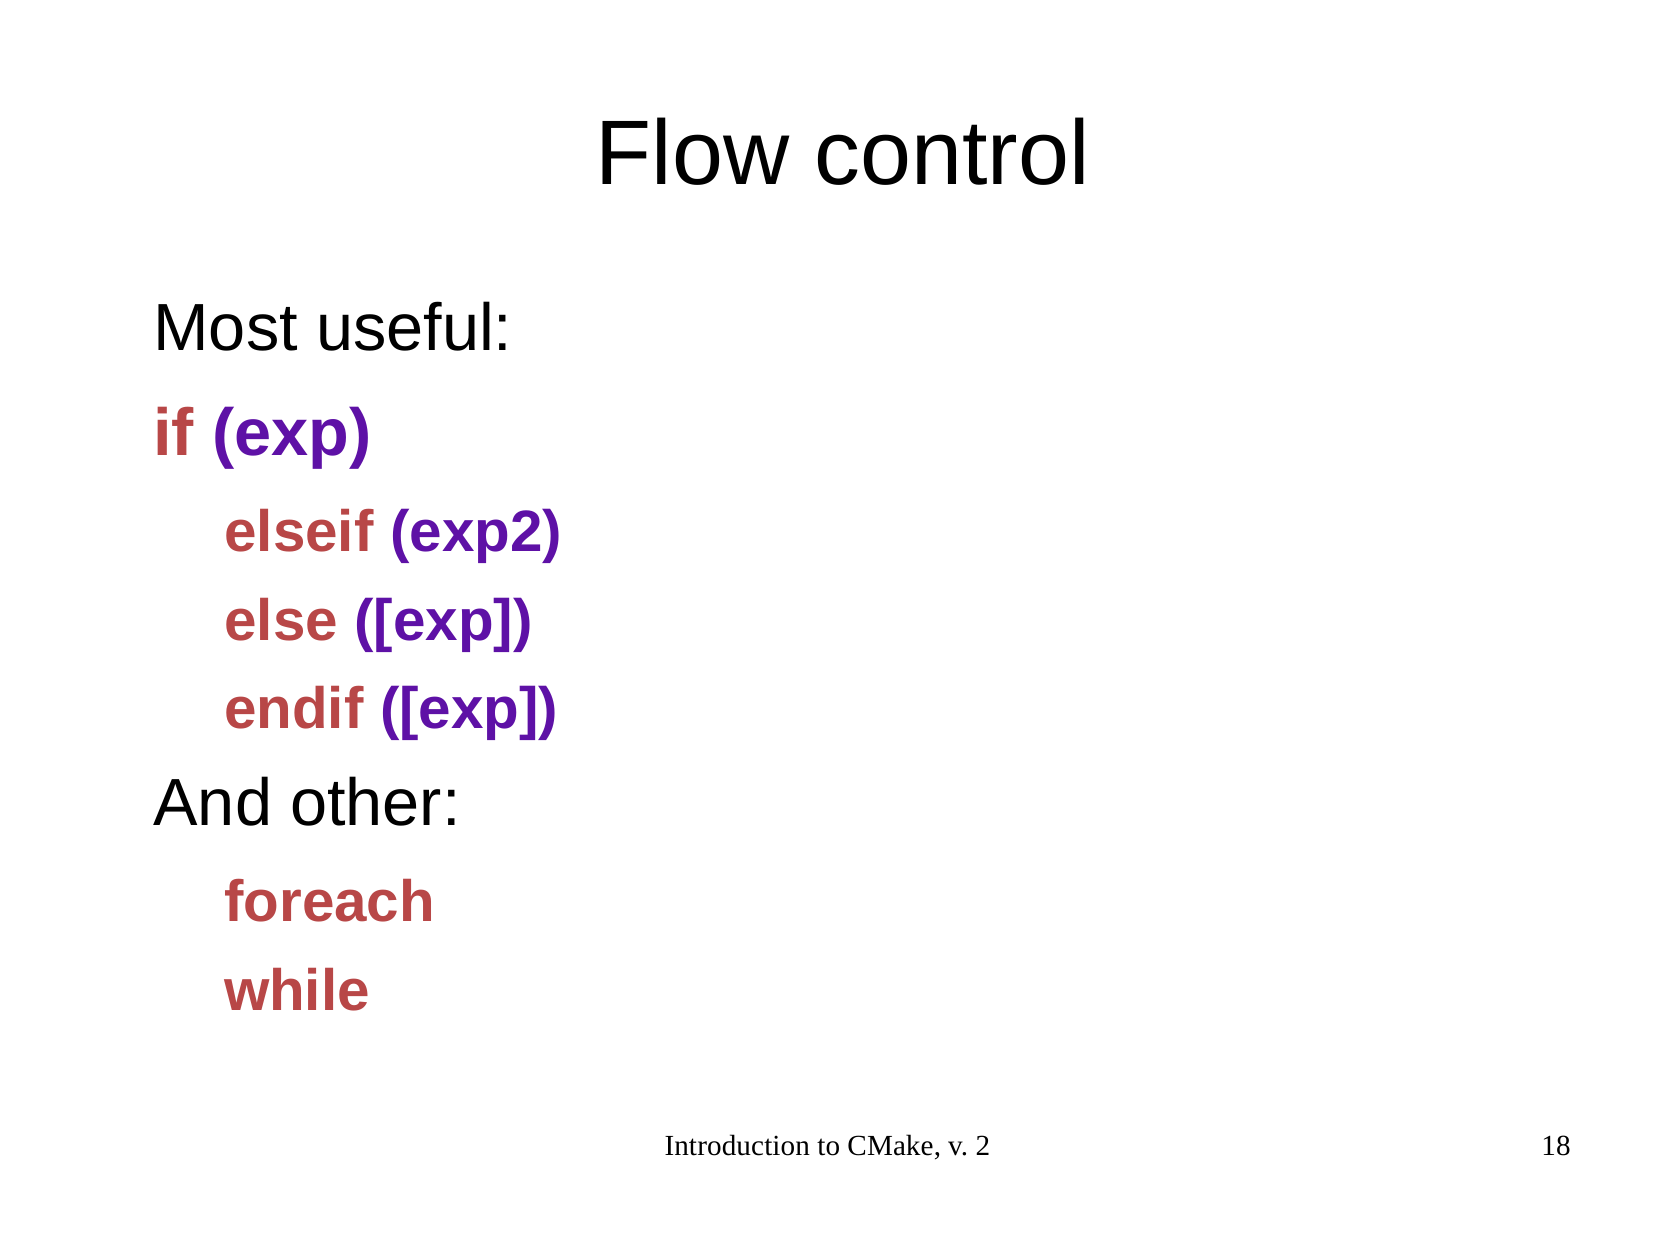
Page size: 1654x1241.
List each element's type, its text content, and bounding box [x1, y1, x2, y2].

title Flow control [82, 49, 1571, 257]
list Most useful: if (exp) elseif (exp2) else ([exp]) endif ([exp]) And other: foreach while [82, 290, 1571, 1109]
